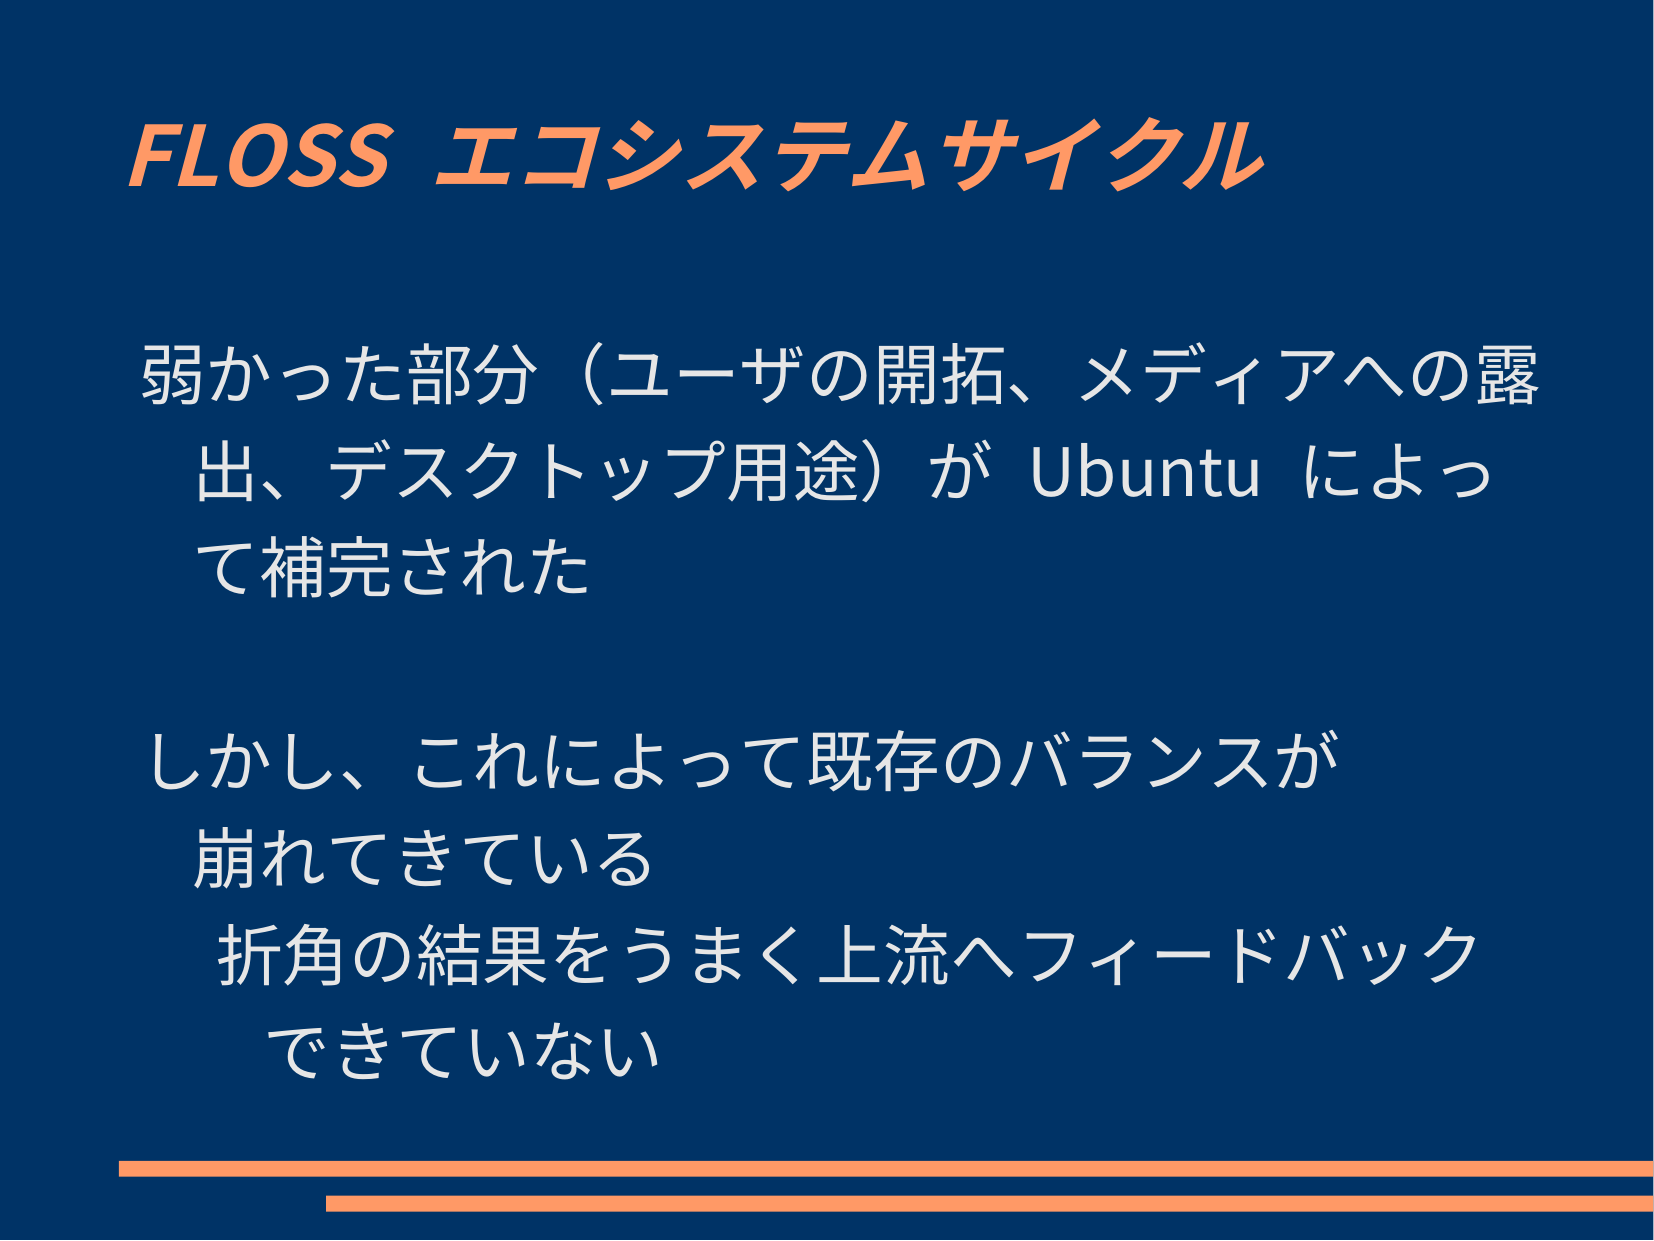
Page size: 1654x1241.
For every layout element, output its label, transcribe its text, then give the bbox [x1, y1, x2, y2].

list 弱かった部分（ユーザの開拓、メディアへの露出、デスクトップ用途）が Ubuntu によって補完された しかし、これによって既存のバランスが 崩れてきている 折角の結果をうまく上流へフィードバック できていない [121, 322, 1561, 1132]
title FLOSS エコシステムサイクル [121, 46, 1534, 254]
